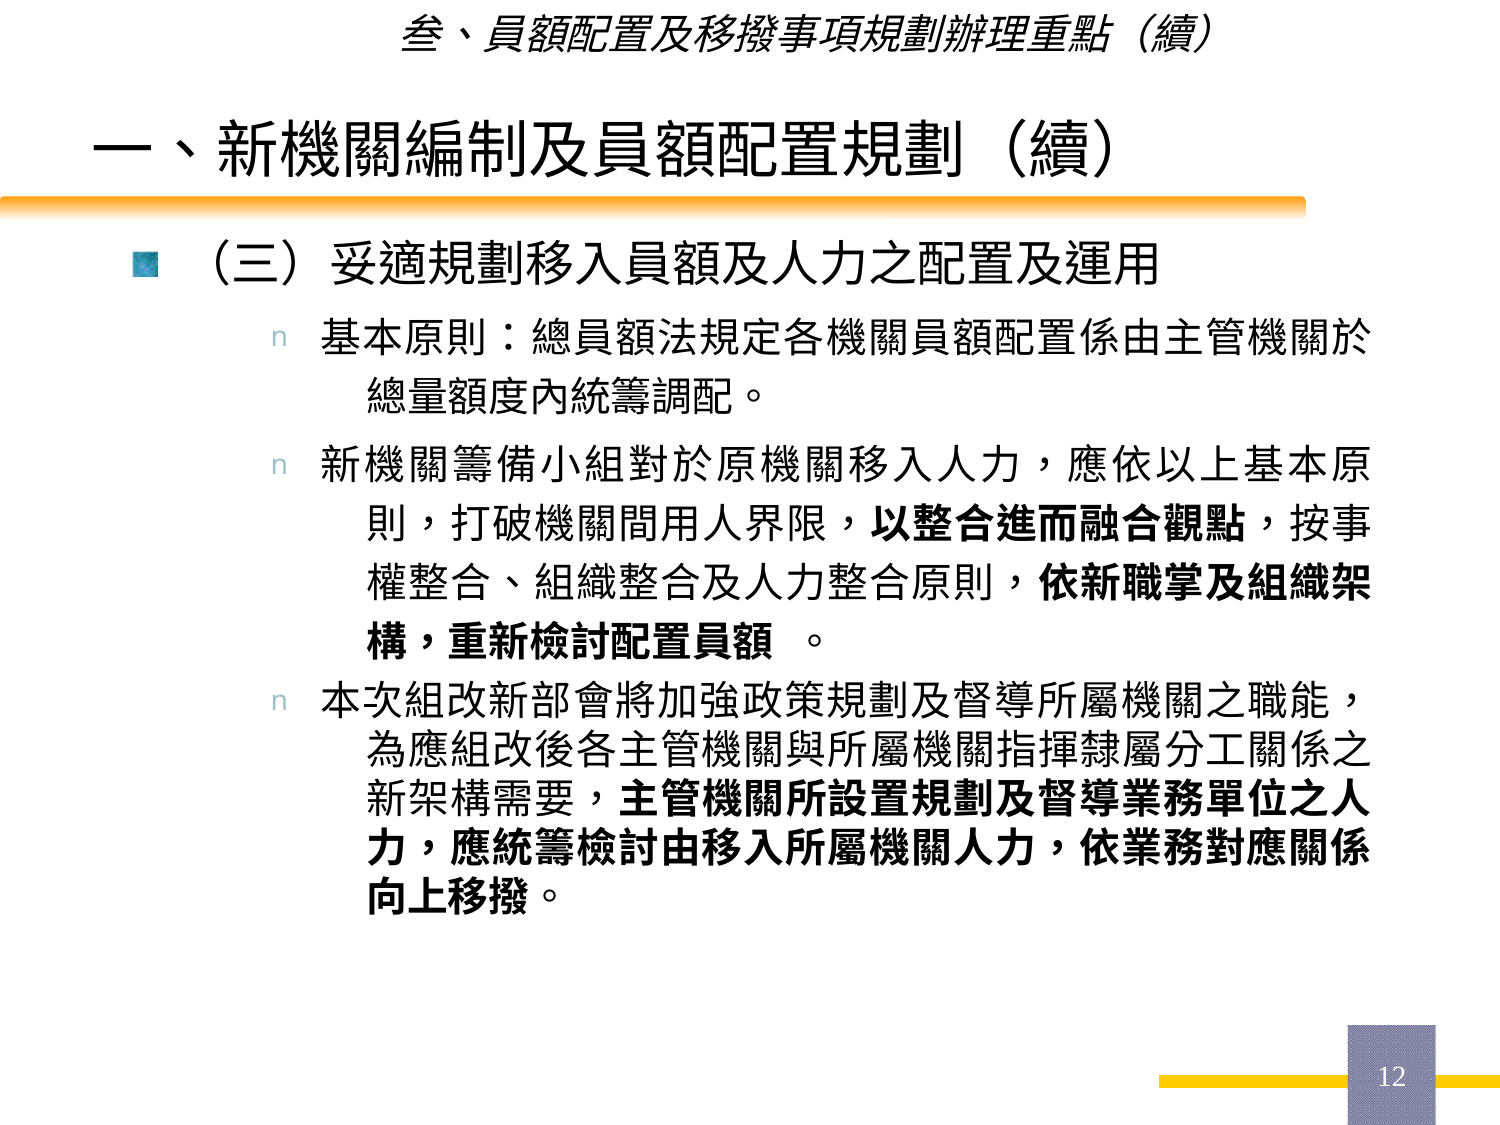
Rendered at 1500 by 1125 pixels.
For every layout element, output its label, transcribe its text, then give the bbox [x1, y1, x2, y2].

text_box 叁、員額配置及移撥事項規劃辦理重點（續） [383, 0, 1500, 66]
title 一、新機關編制及員額配置規劃（續） [76, 54, 1424, 193]
list （三）妥適規劃移入員額及人力之配置及運用 基本原則：總員額法規定各機關員額配置係由主管機關於總量額度內統籌調配。 新機關籌備小組對於原機關移入人力，應依以上基本原則，打破機關間用人界限，以整合進而融合觀點，按事權整合、組織整合及人力整合原則，依新職掌及組織架構，重新檢討配置員額 。 本次組改新部會將加強政策規劃及督導所屬機關之職能，為應組改後各主管機關與所屬機關指揮隸屬分工關係之新架構需要，主管機關所設置規劃及督導業務單位之人力，應統籌檢討由移入所屬機關人力，依業務對應關係向上移撥。 [112, 224, 1388, 929]
text_box [1347, 1025, 1436, 1125]
